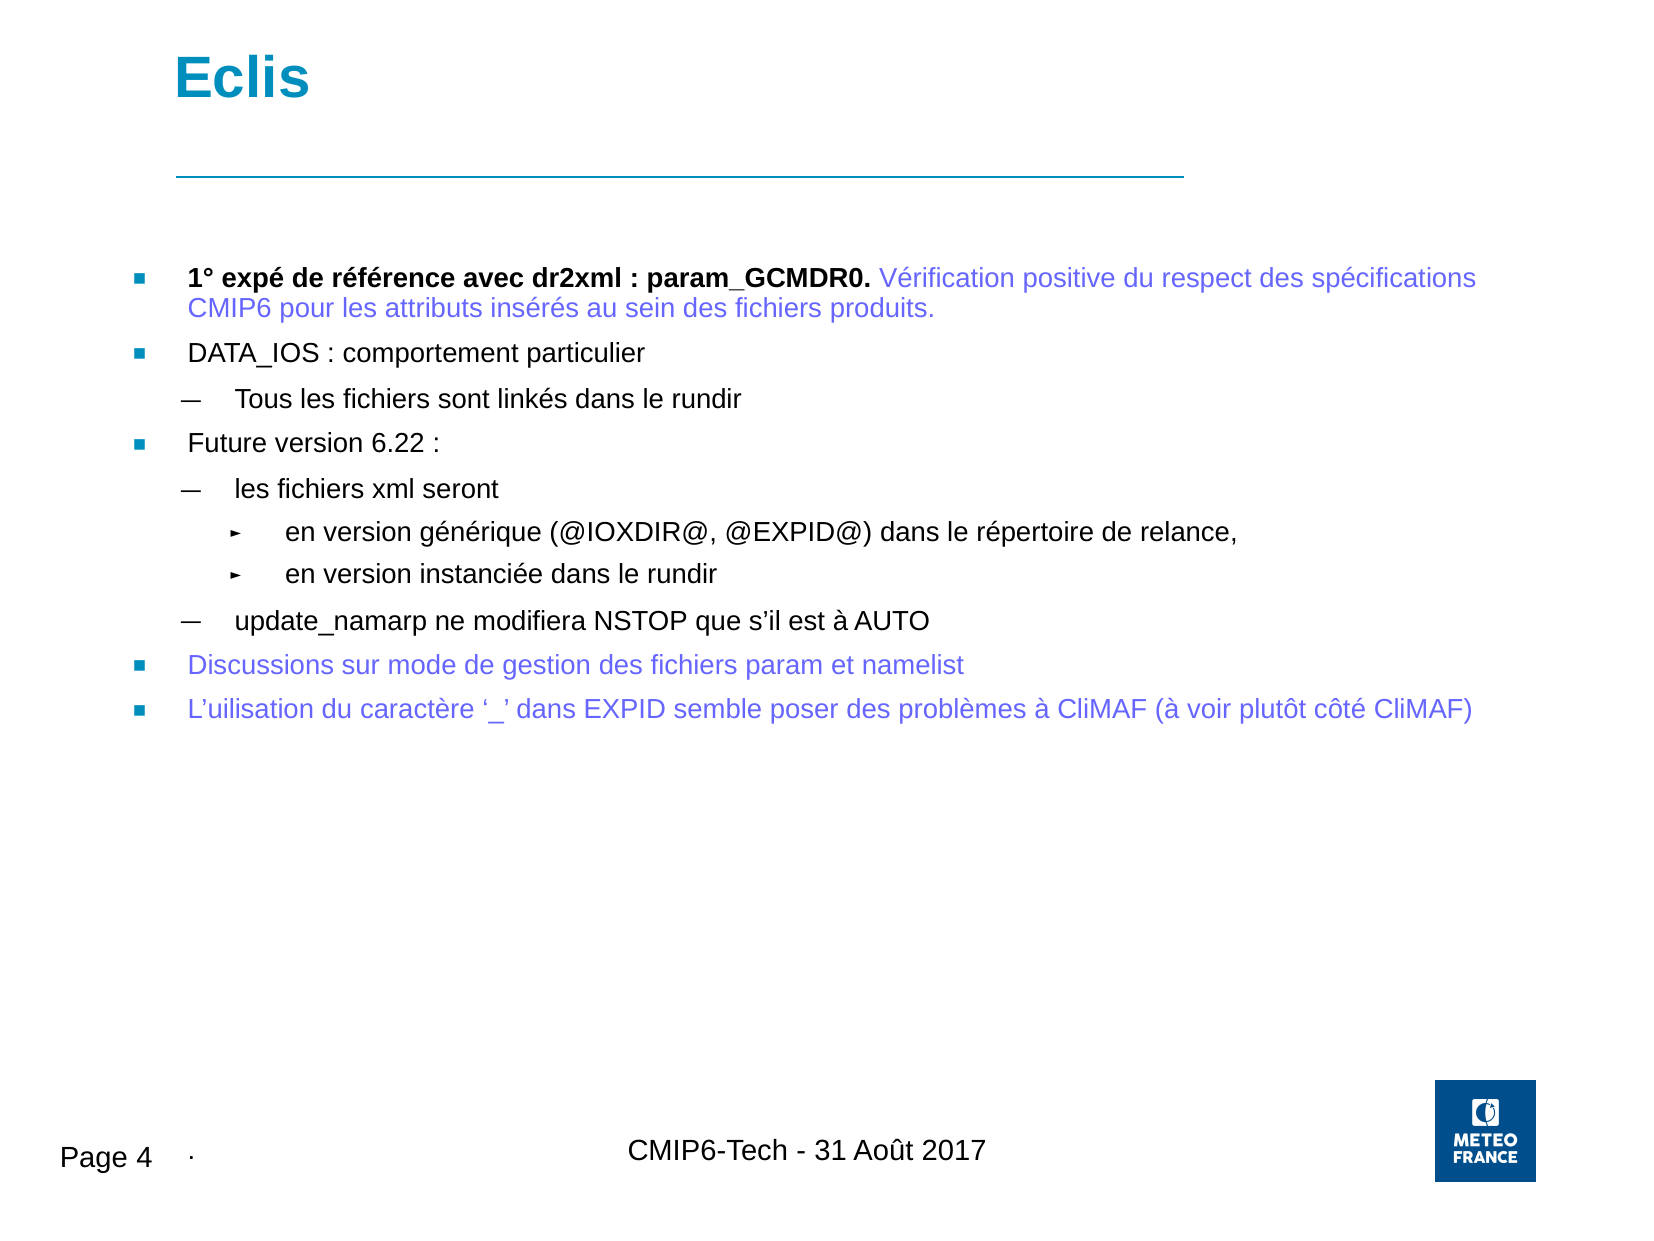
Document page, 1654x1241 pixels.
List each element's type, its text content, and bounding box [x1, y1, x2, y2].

picture [1435, 1080, 1536, 1182]
list 1° expé de référence avec dr2xml : param_GCMDR0. Vérification positive du respect des spécifications CMIP6 pour les attributs insérés au sein des fichiers produits. DATA_IOS : comportement particulier Tous les fichiers sont linkés dans le rundir Future version 6.22 : les fichiers xml seront en version générique (@IOXDIR@, @EXPID@) dans le répertoire de relance, en version instanciée dans le rundir update_namarp ne modifiera NSTOP que s’il est à AUTO Discussions sur mode de gestion des fichiers param et namelist L’uilisation du caractère ‘_’ dans EXPID semble poser des problèmes à CliMAF (à voir plutôt côté CliMAF) . [121, 262, 1502, 1175]
title Eclis [174, 0, 1654, 156]
